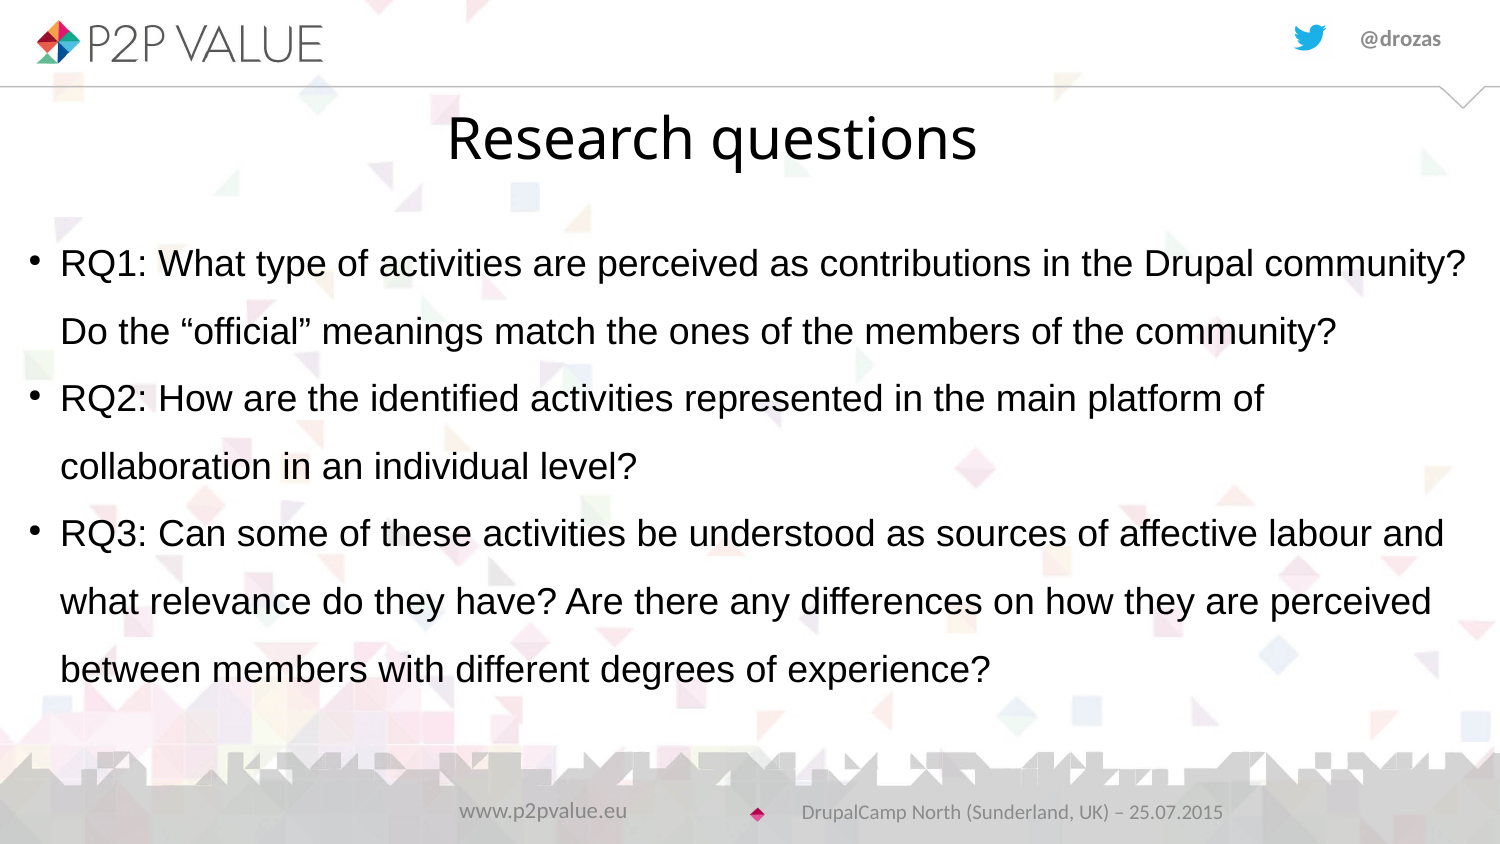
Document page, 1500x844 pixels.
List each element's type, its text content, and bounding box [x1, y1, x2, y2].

text_box @drozas [1333, 15, 1455, 60]
subtitle RQ1: What type of activities are perceived as contributions in the Drupal community? Do the “official” meanings match the ones of the members of the community? RQ2: How are the identified activities represented in the main platform of collaboration in an individual level? RQ3: Can some of these activities be understood as sources of affective labour and what relevance do they have? Are there any differences on how they are perceived between members with different degrees of experience? [15, 210, 1496, 766]
text_box DrupalCamp North (Sunderland, UK) – 25.07.2015 [788, 788, 1481, 834]
text_box www.p2pvalue.eu [453, 789, 672, 829]
title Research questions [60, 92, 1366, 181]
picture [0, 0, 1500, 844]
